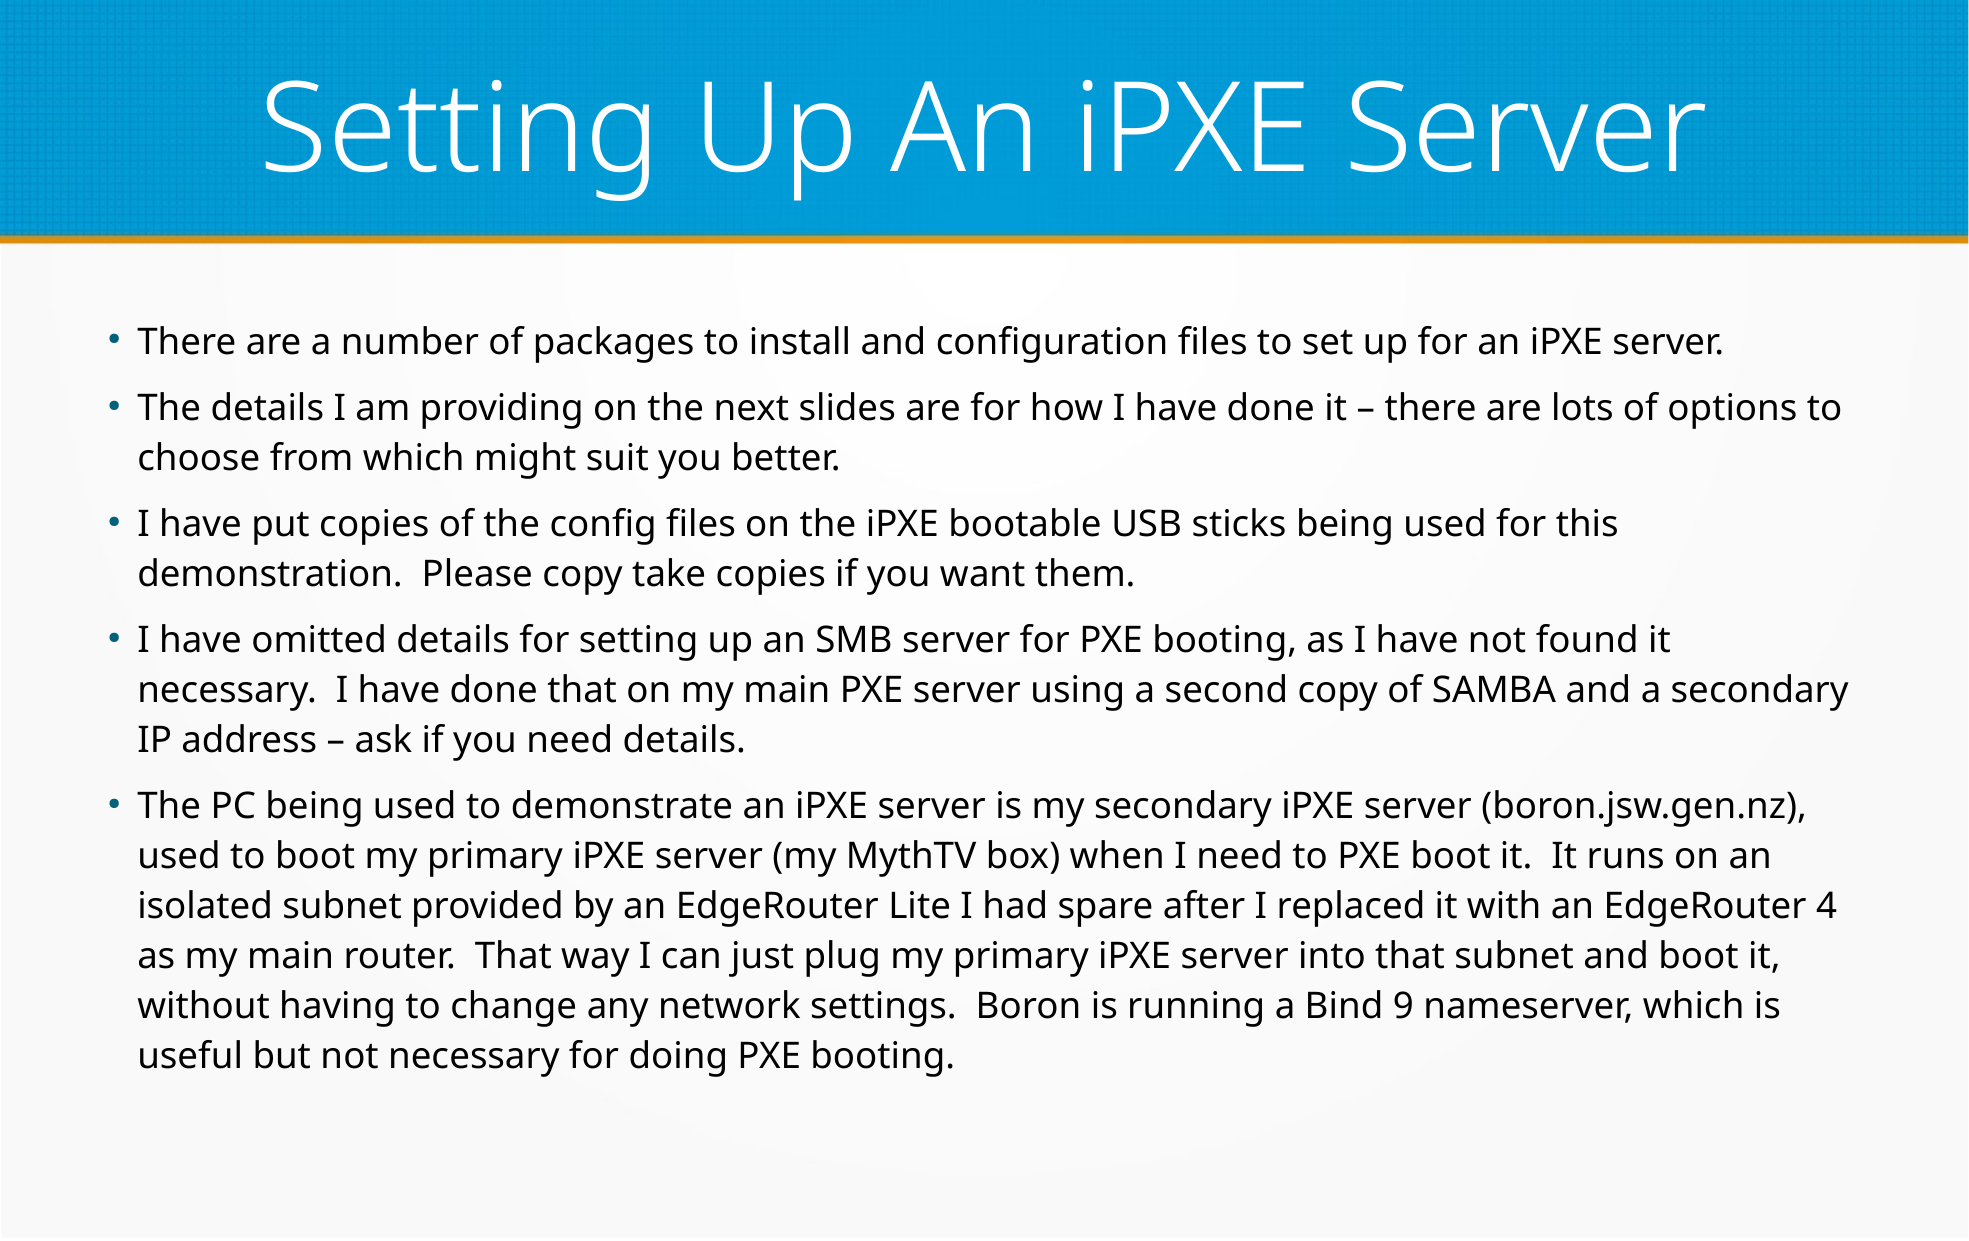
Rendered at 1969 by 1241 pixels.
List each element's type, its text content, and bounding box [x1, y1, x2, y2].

picture [0, 233, 1969, 1241]
list There are a number of packages to install and configuration files to set up for an iPXE server. The details I am providing on the next slides are for how I have done it – there are lots of options to choose from which might suit you better. I have put copies of the config files on the iPXE bootable USB sticks being used for this demonstration. Please copy take copies if you want them. I have omitted details for setting up an SMB server for PXE booting, as I have not found it necessary. I have done that on my main PXE server using a second copy of SAMBA and a secondary IP address – ask if you need details. The PC being used to demonstrate an iPXE server is my secondary iPXE server (boron.jsw.gen.nz), used to boot my primary iPXE server (my MythTV box) when I need to PXE boot it. It runs on an isolated subnet provided by an EdgeRouter Lite I had spare after I replaced it with an EdgeRouter 4 as my main router. That way I can just plug my primary iPXE server into that subnet and boot it, without having to change any network settings. Boron is running a Bind 9 nameserver, which is useful but not necessary for doing PXE booting. [98, 315, 1861, 1081]
title Setting Up An iPXE Server [98, 19, 1870, 227]
